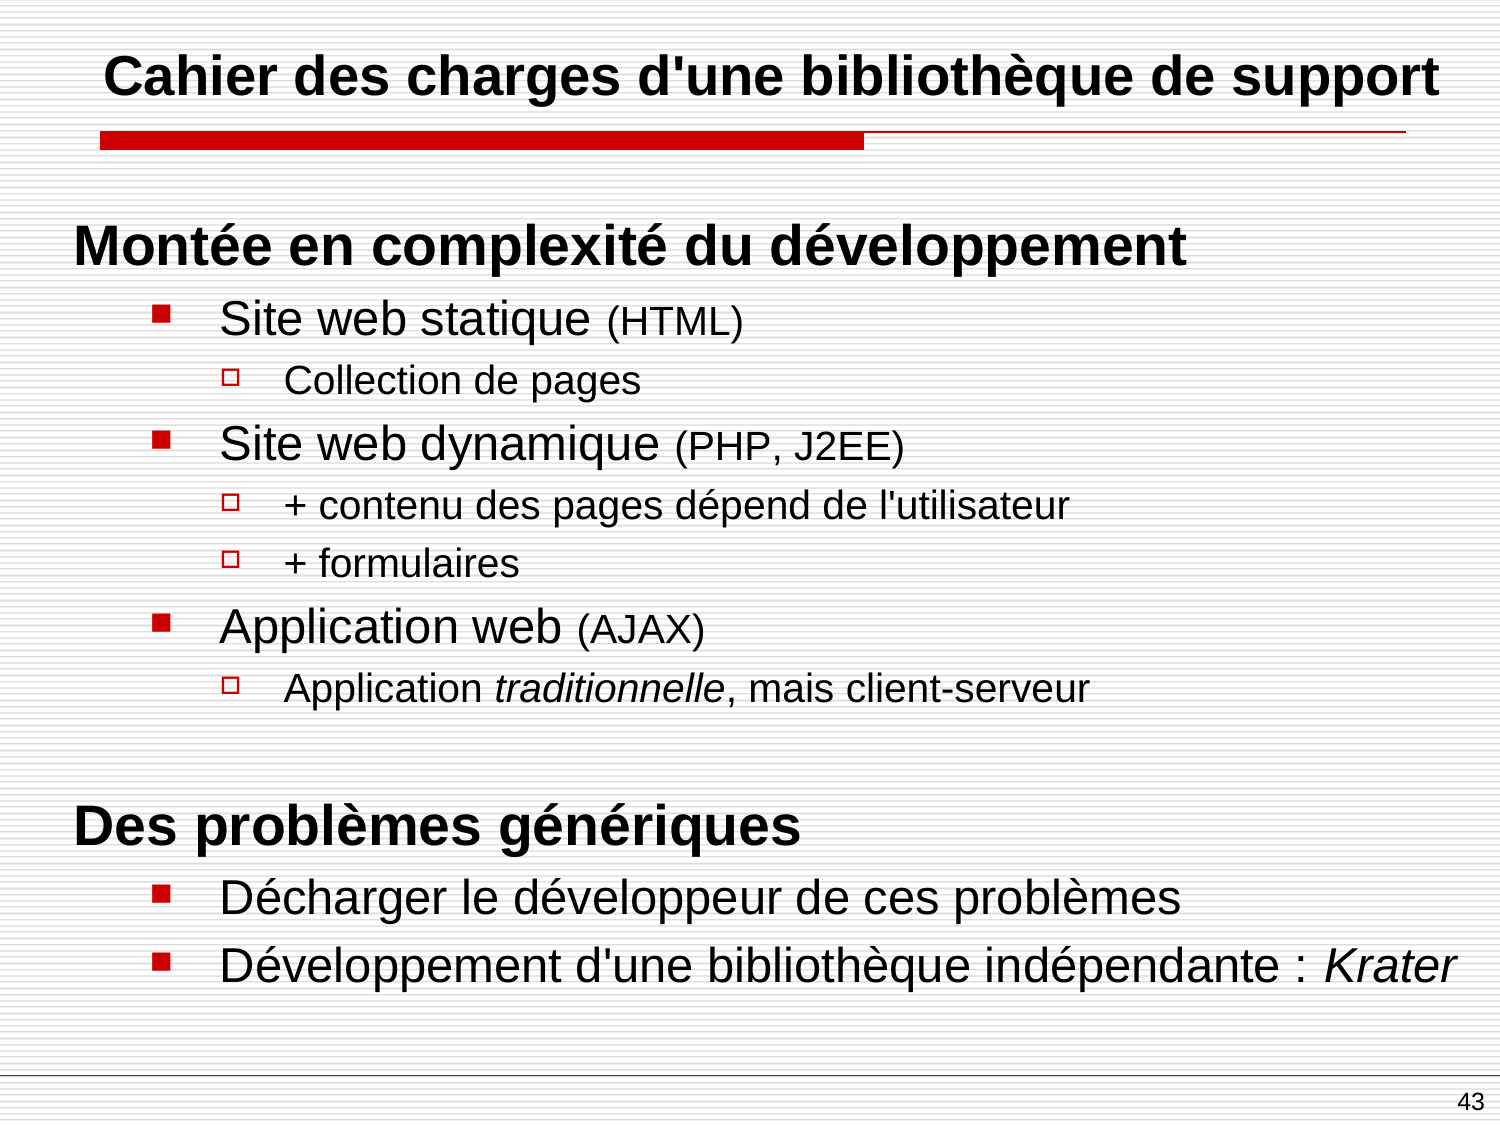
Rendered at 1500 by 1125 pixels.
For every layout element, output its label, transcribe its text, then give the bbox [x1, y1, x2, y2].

picture [0, 1076, 1500, 1125]
list Montée en complexité du développement Site web statique (HTML) Collection de pages Site web dynamique (PHP, J2EE) + contenu des pages dépend de l'utilisateur + formulaires Application web (AJAX) Application traditionnelle, mais client-serveur Des problèmes génériques Décharger le développeur de ces problèmes Développement d'une bibliothèque indépendante : Krater [59, 206, 1477, 1045]
picture [0, 0, 1500, 1075]
title Cahier des charges d'une bibliothèque de support [88, 37, 1500, 116]
